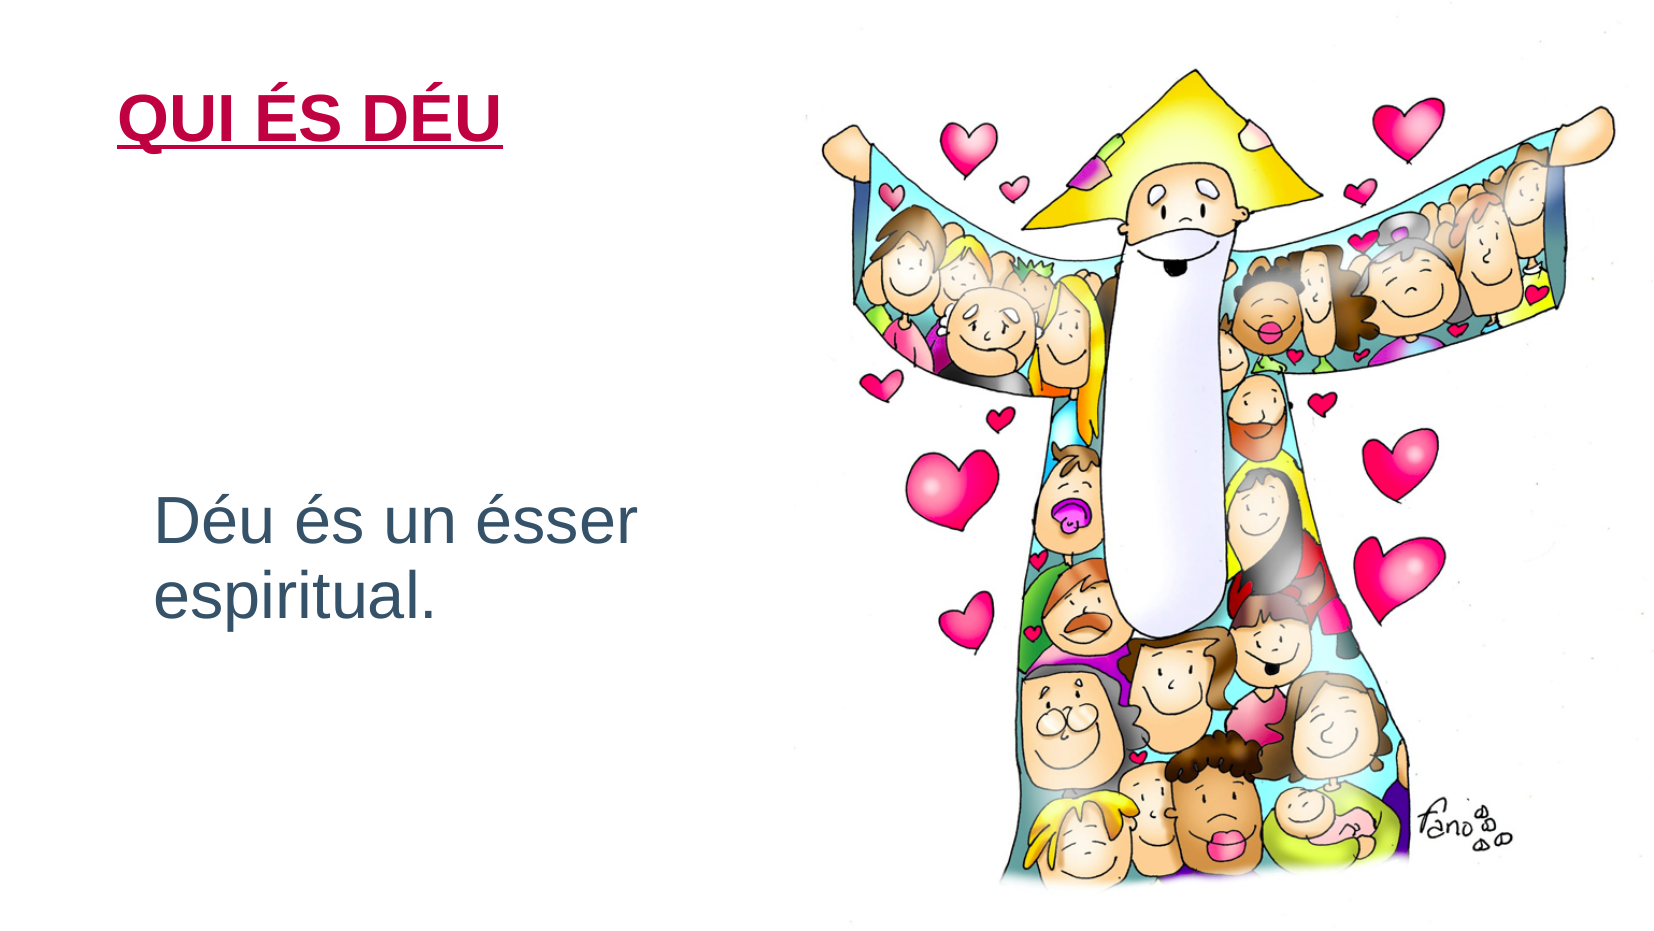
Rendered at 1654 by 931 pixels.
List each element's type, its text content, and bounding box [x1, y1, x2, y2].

text_box QUI ÉS DÉU [117, 70, 1051, 166]
picture [794, 0, 1654, 931]
subtitle Déu és un ésser espiritual. [153, 224, 875, 892]
